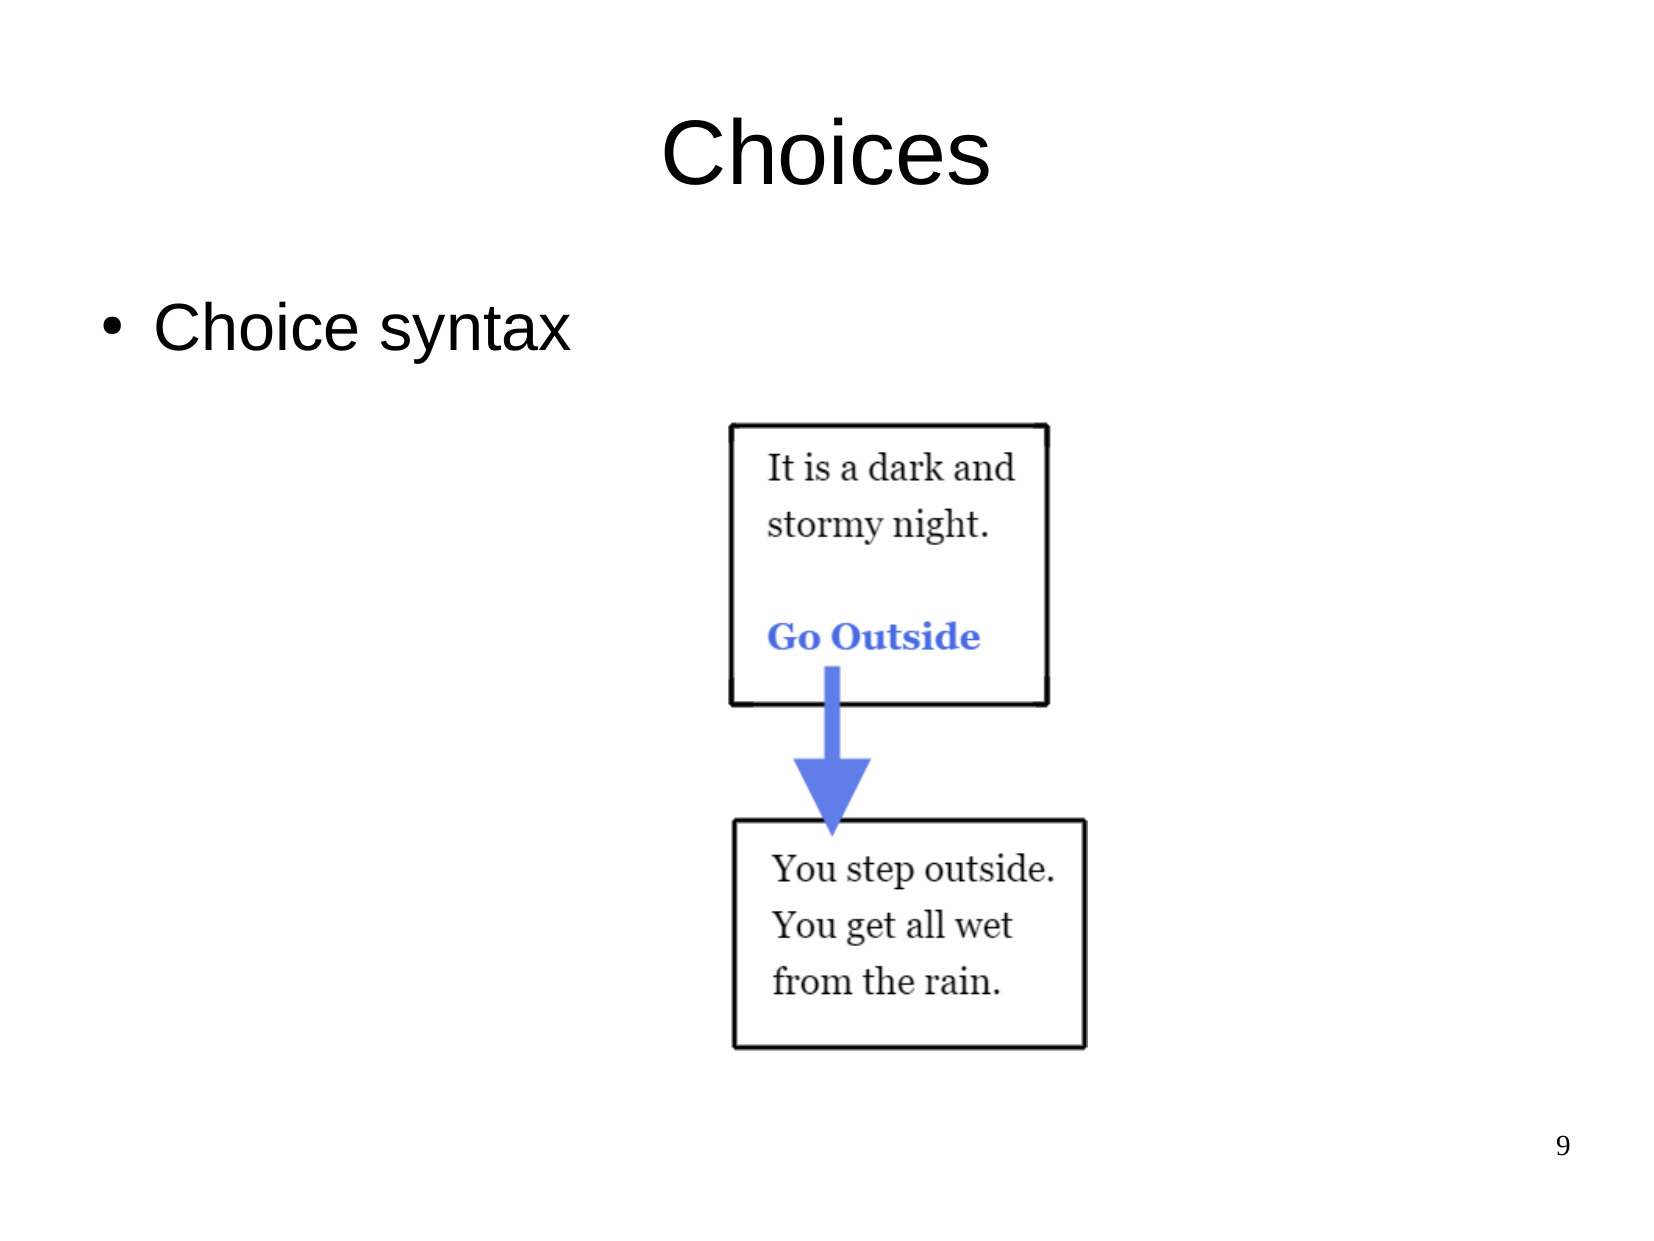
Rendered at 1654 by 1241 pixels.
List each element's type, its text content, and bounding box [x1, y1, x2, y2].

picture [180, 404, 1088, 1206]
list Choice syntax [82, 290, 1571, 1109]
title Choices [82, 49, 1571, 257]
